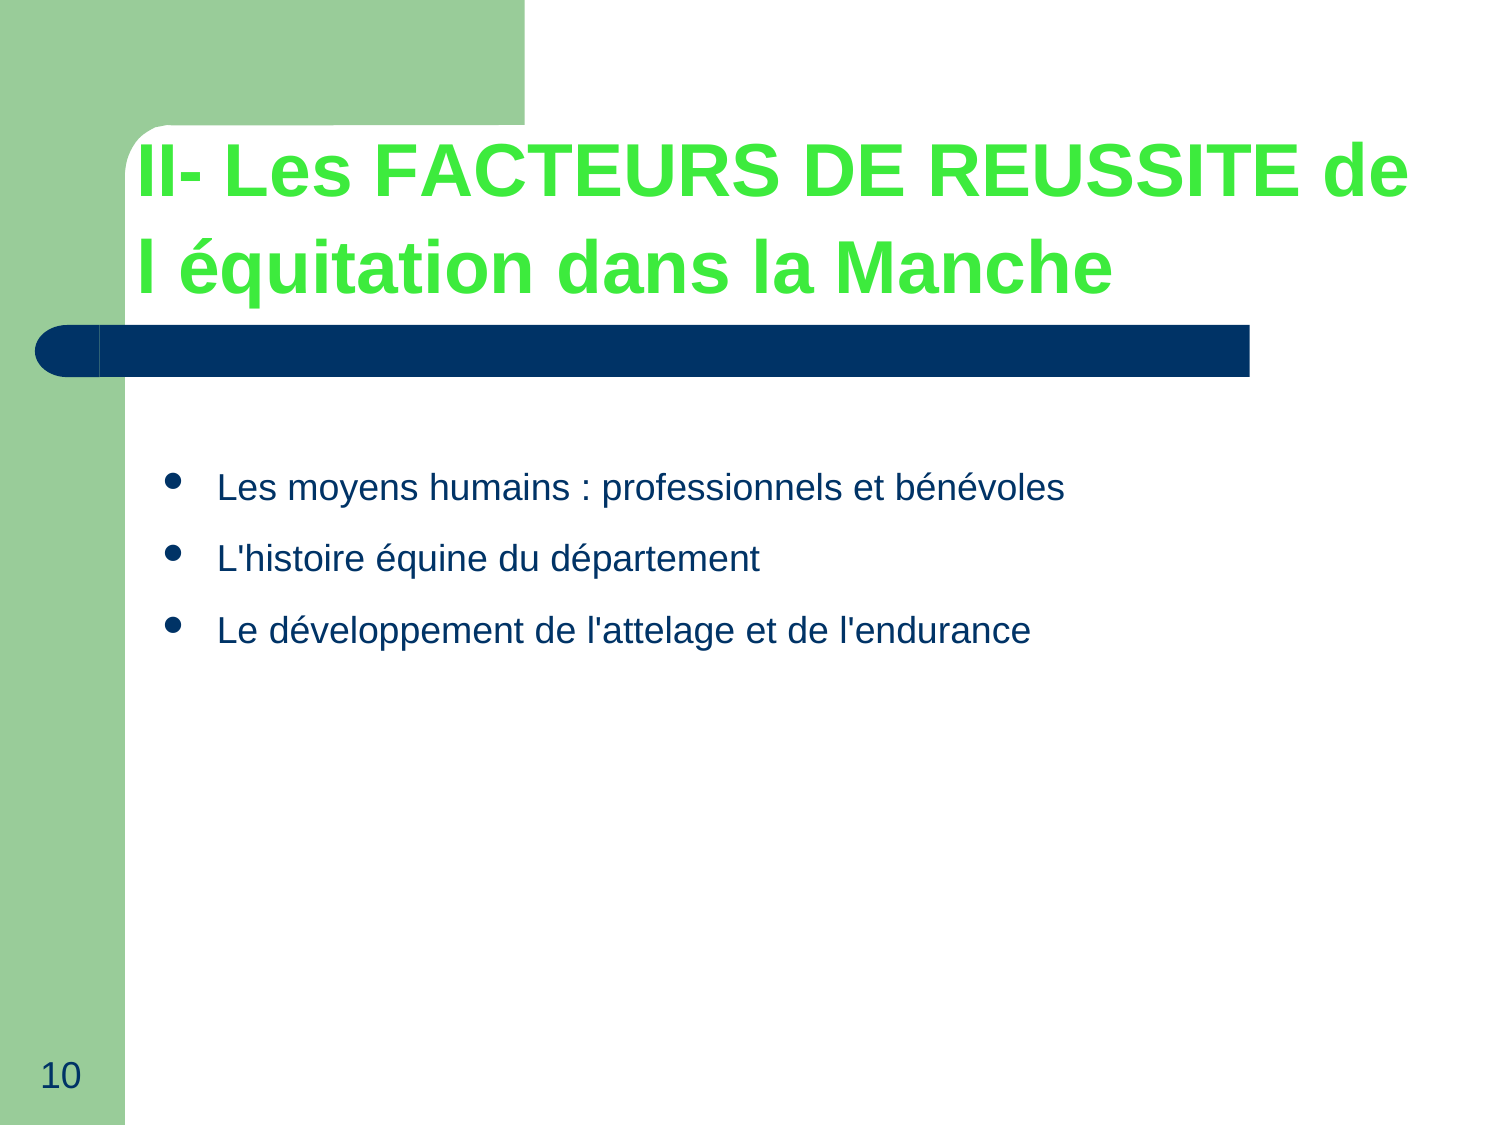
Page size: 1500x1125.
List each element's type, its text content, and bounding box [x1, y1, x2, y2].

title II- Les FACTEURS DE REUSSITE de l équitation dans la Manche [136, 115, 1413, 309]
text_box Les moyens humains : professionnels et bénévoles L'histoire équine du département Le développement de l'attelage et de l'endurance [147, 383, 1388, 1034]
